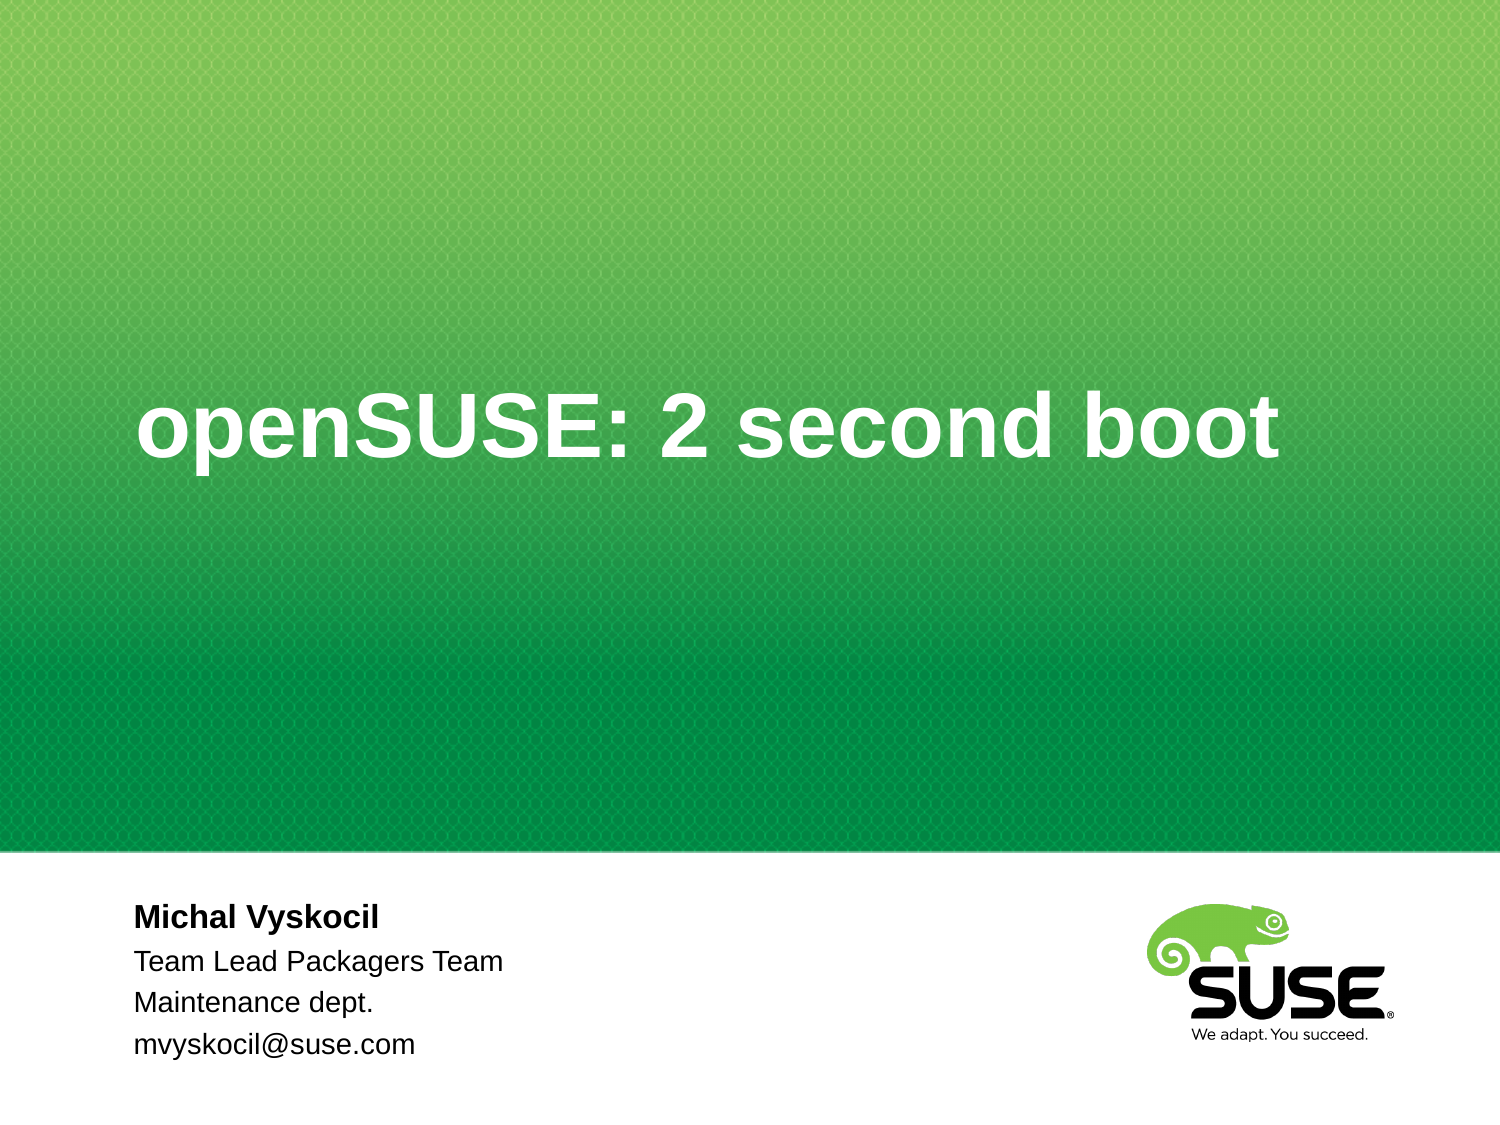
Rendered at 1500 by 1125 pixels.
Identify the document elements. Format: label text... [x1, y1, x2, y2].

picture [1147, 904, 1394, 1042]
subtitle Michal Vyskocil Team Lead Packagers Team Maintenance dept. mvyskocil@suse.com [133, 898, 758, 1090]
title openSUSE: 2 second boot [135, 300, 1409, 552]
picture [0, 0, 1500, 853]
